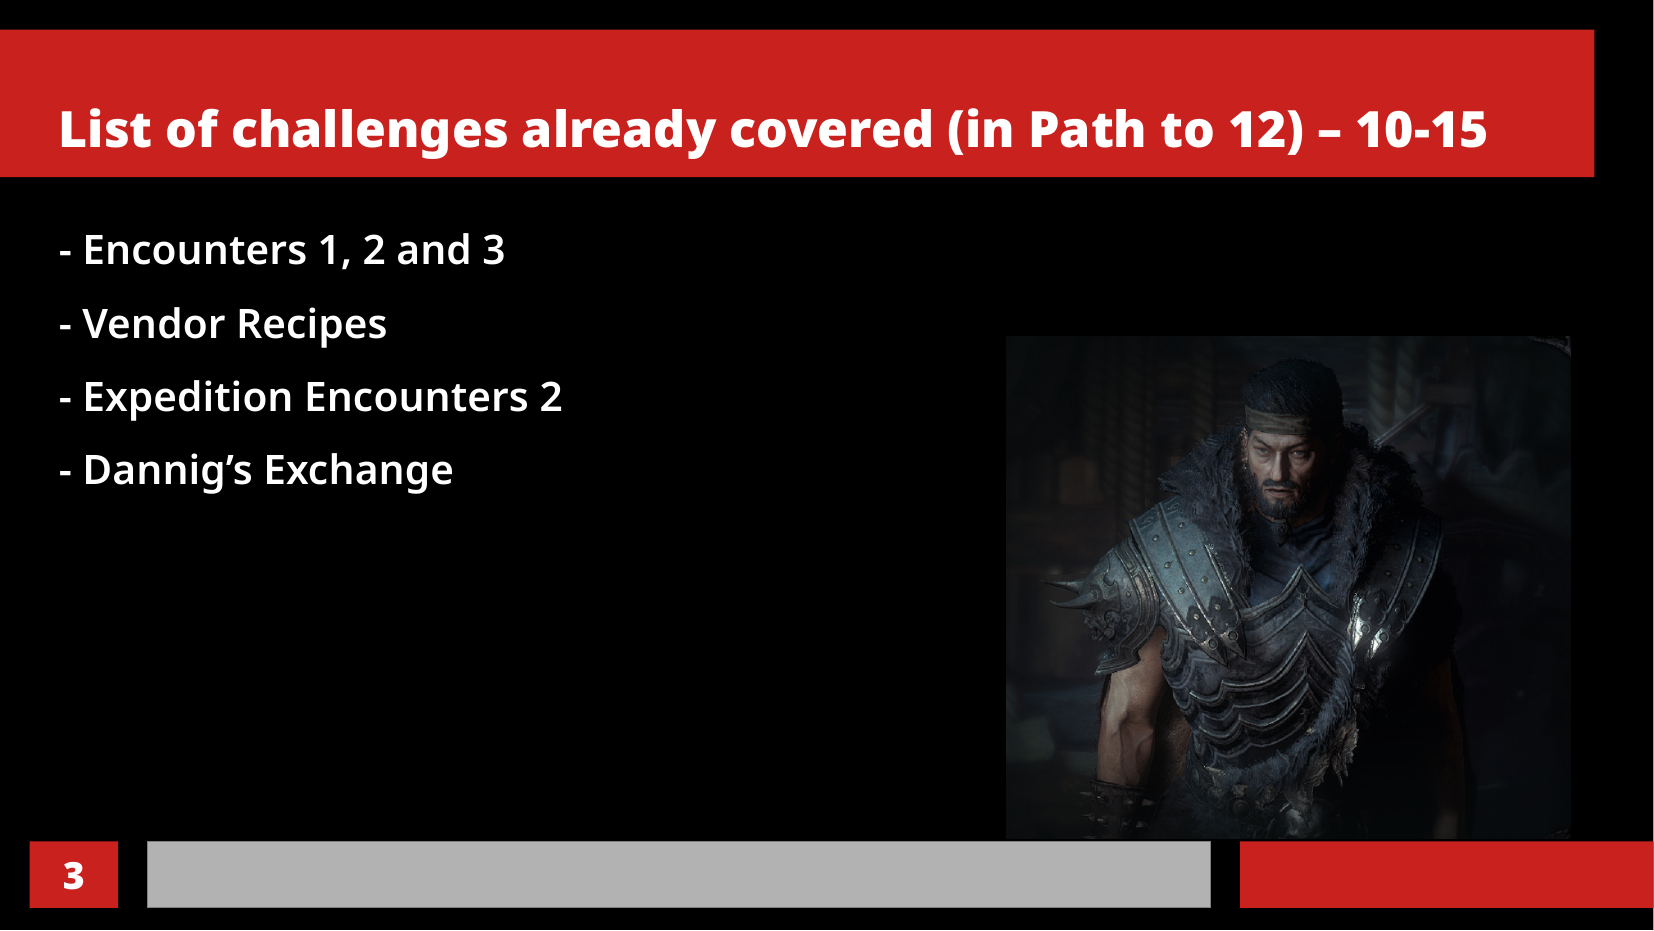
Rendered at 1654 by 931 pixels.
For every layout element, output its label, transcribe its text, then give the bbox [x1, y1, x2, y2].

list - Encounters 1, 2 and 3 - Vendor Recipes - Expedition Encounters 2 - Dannig’s Exchange [59, 221, 1565, 798]
picture [1006, 336, 1571, 839]
title List of challenges already covered (in Path to 12) – 10-15 [59, 44, 1595, 163]
